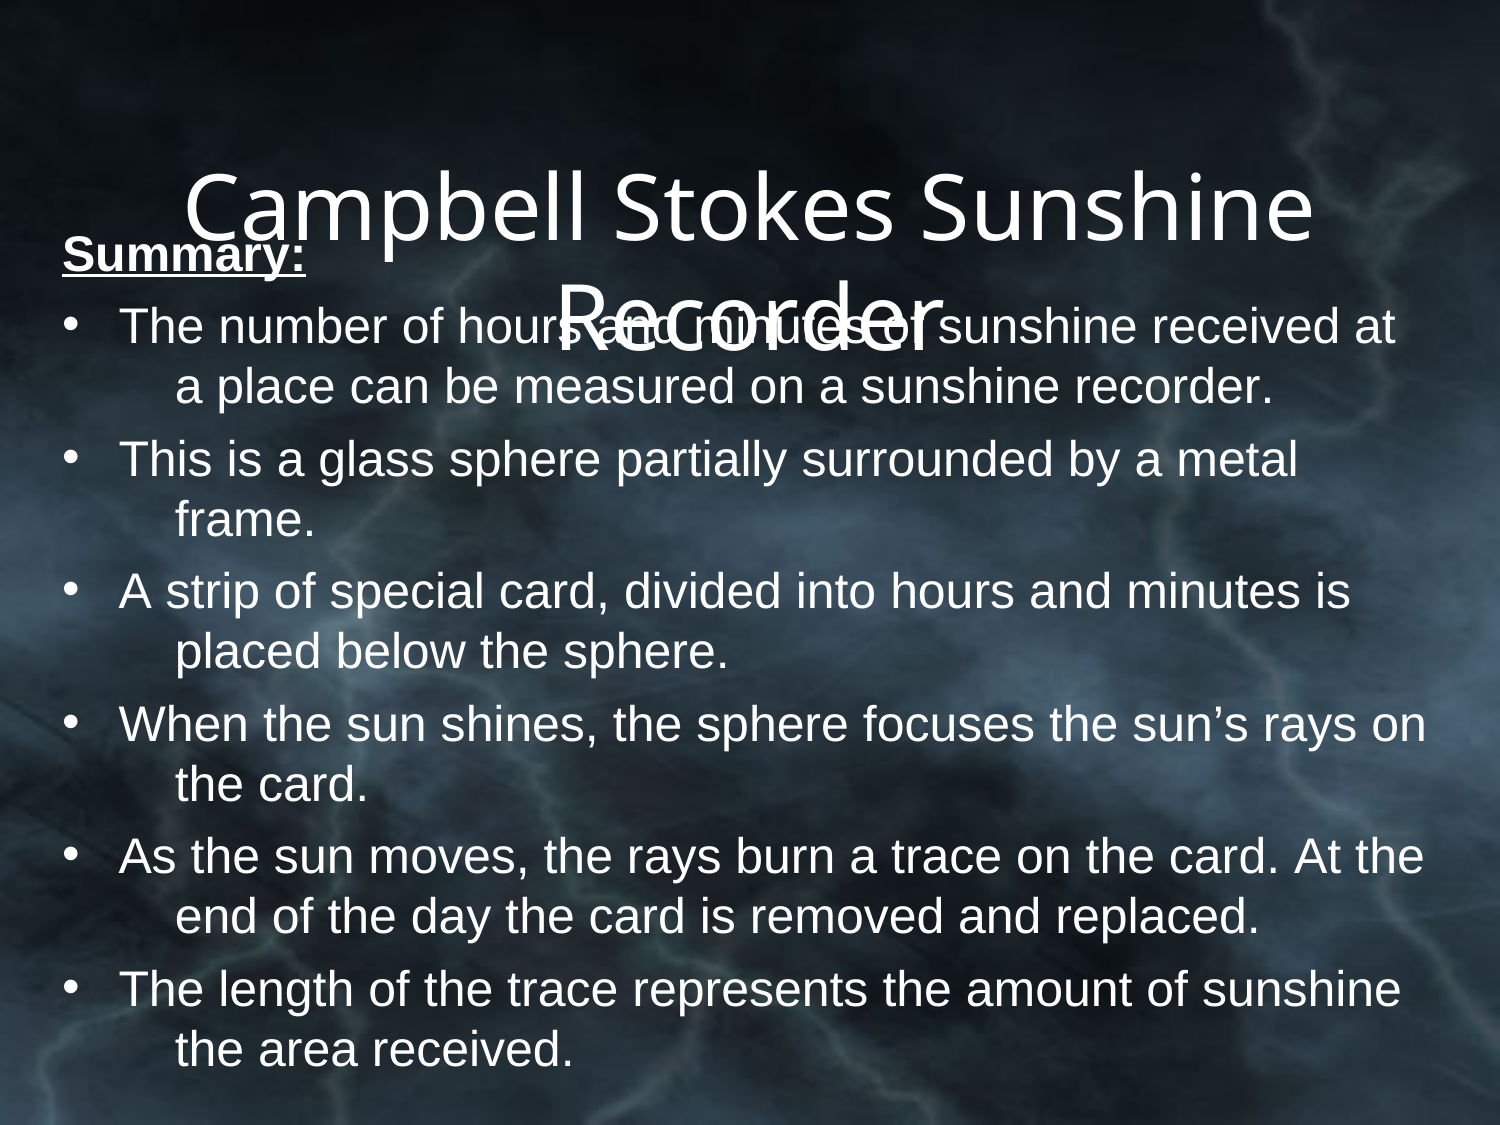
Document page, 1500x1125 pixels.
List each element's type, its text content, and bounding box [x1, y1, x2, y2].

title Campbell Stokes Sunshine Recorder [0, 31, 1500, 219]
list Summary: The number of hours and minutes of sunshine received at a place can be measured on a sunshine recorder. This is a glass sphere partially surrounded by a metal frame. A strip of special card, divided into hours and minutes is placed below the sphere. When the sun shines, the sphere focuses the sun’s rays on the card. As the sun moves, the rays burn a trace on the card. At the end of the day the card is removed and replaced. The length of the trace represents the amount of sunshine the area received. [47, 213, 1453, 1123]
